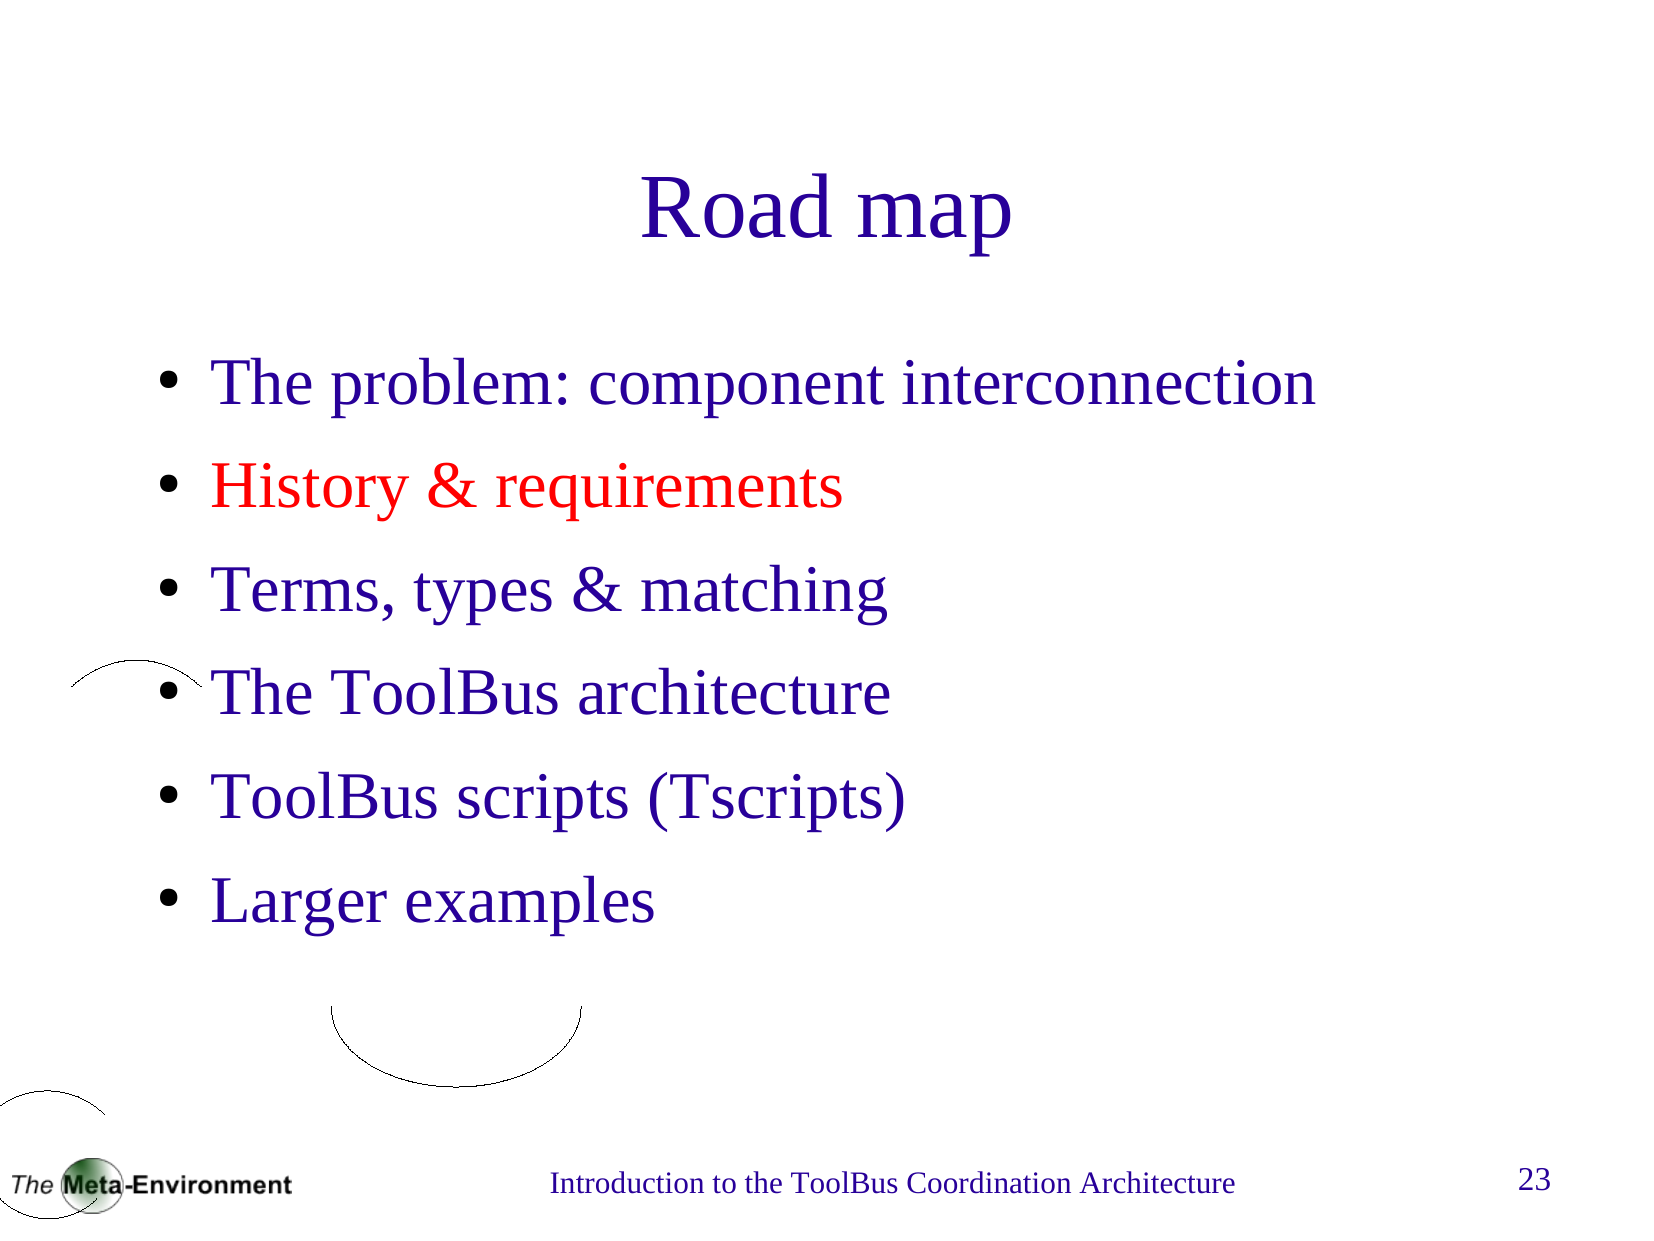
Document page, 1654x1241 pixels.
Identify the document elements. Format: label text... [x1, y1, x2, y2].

picture [12, 1158, 292, 1214]
title Road map [121, 102, 1534, 311]
list The problem: component interconnection History & requirements Terms, types & matching The ToolBus architecture ToolBus scripts (Tscripts) Larger examples [121, 344, 1534, 1127]
